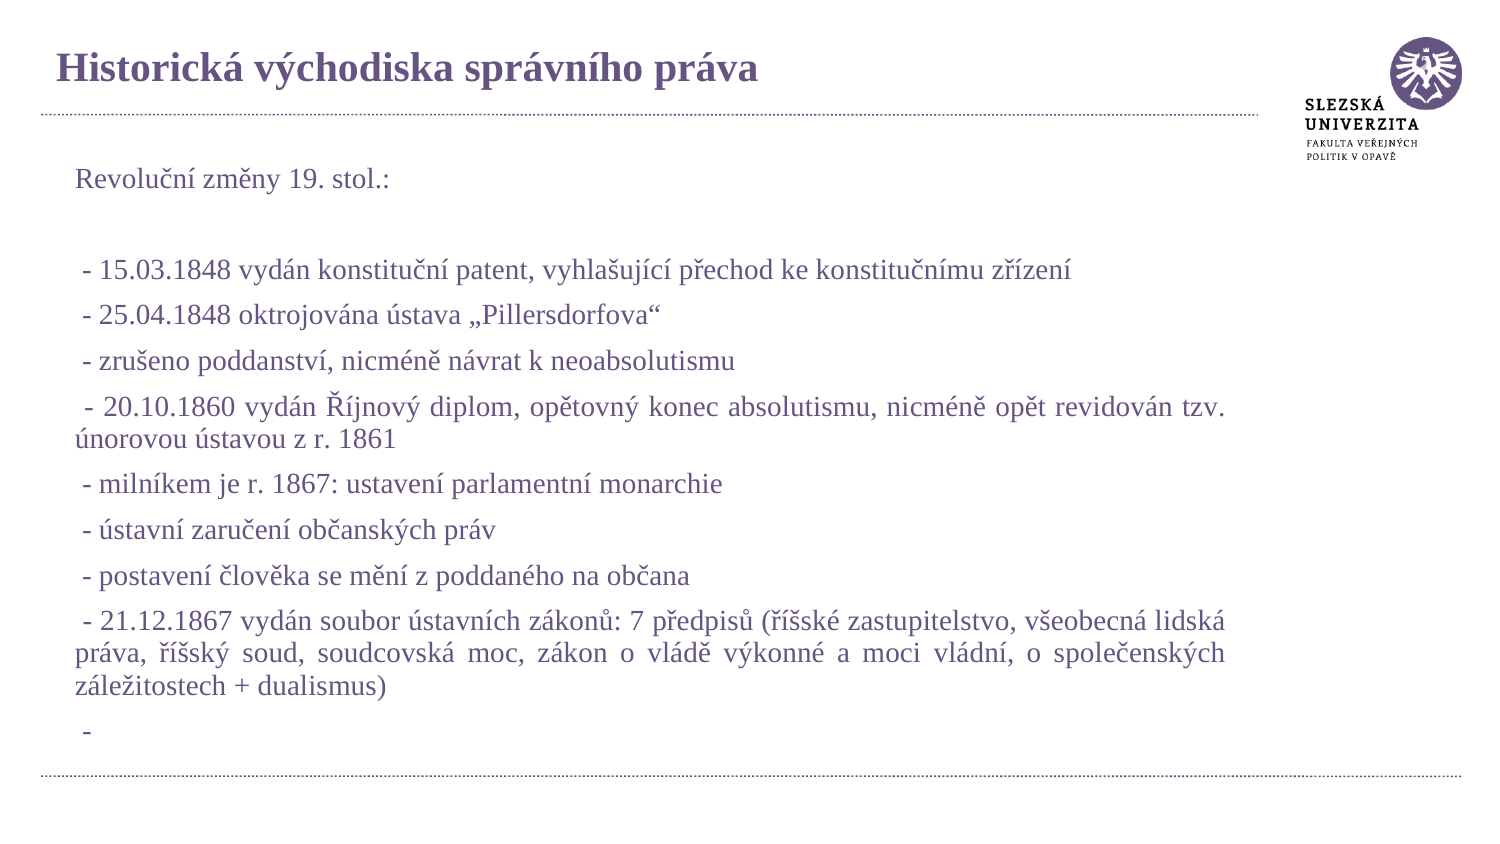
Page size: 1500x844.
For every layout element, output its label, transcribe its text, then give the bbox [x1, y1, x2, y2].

title Historická východiska správního práva [41, 32, 786, 116]
text_box Revoluční změny 19. stol.: - 15.03.1848 vydán konstituční patent, vyhlašující přechod ke konstitučnímu zřízení - 25.04.1848 oktrojována ústava „Pillersdorfova“ - zrušeno poddanství, nicméně návrat k neoabsolutismu - 20.10.1860 vydán Říjnový diplom, opětovný konec absolutismu, nicméně opět revidován tzv. únorovou ústavou z r. 1861 - milníkem je r. 1867: ustavení parlamentní monarchie - ústavní zaručení občanských práv - postavení člověka se mění z poddaného na občana - 21.12.1867 vydán soubor ústavních zákonů: 7 předpisů (říšské zastupitelstvo, všeobecná lidská práva, říšský soud, soudcovská moc, zákon o vládě výkonné a moci vládní, o společenských záležitostech + dualismus) - [59, 154, 1284, 812]
